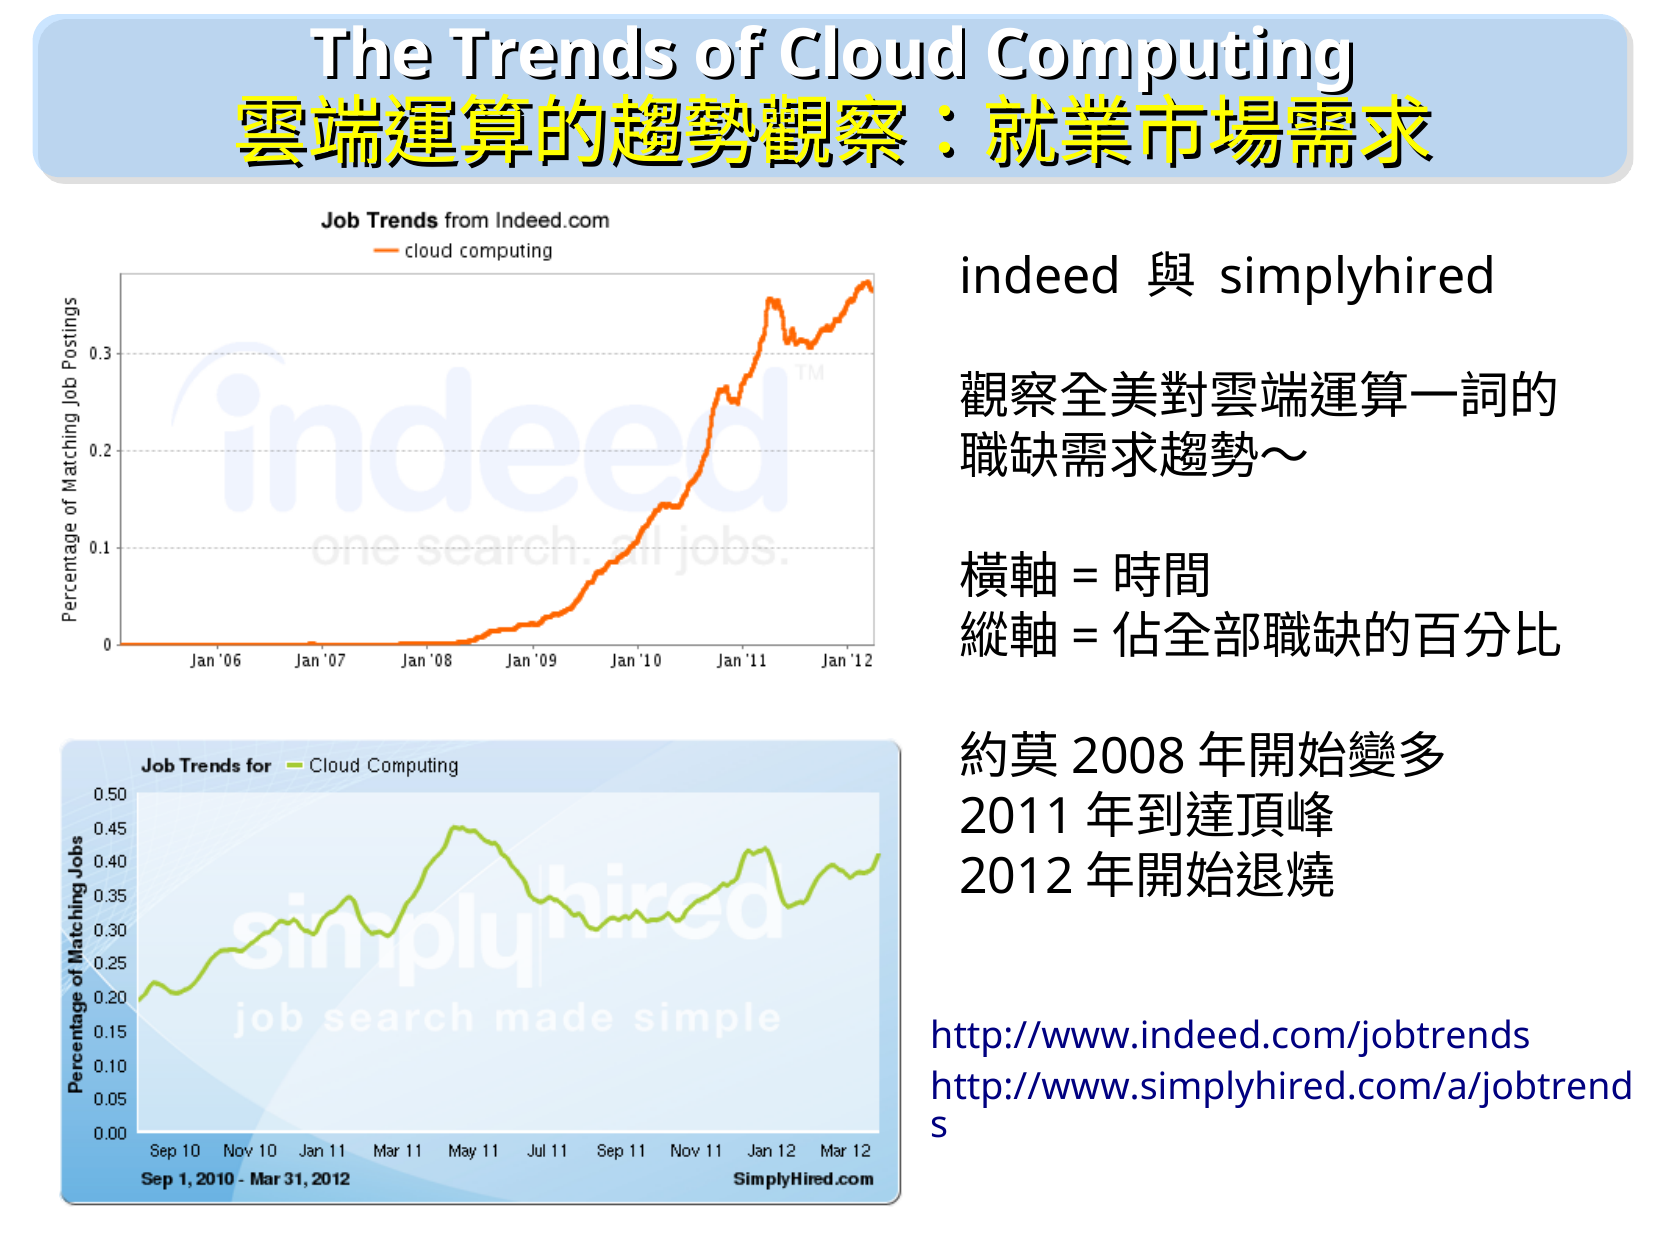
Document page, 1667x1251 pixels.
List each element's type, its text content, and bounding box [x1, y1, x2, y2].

picture [42, 206, 886, 676]
text_box http://www.indeed.com/jobtrends http://www.simplyhired.com/a/jobtrends [915, 1003, 1654, 1109]
text_box indeed 與 simplyhired 觀察全美對雲端運算一詞的職缺需求趨勢～ 橫軸=時間 縱軸=佔全部職缺的百分比 約莫2008年開始變多 2011年到達頂峰 2012年開始退燒 [944, 236, 1625, 912]
title The Trends of Cloud Computing 雲端運算的趨勢觀察：就業市場需求 [0, 16, 1665, 175]
picture [59, 738, 903, 1207]
